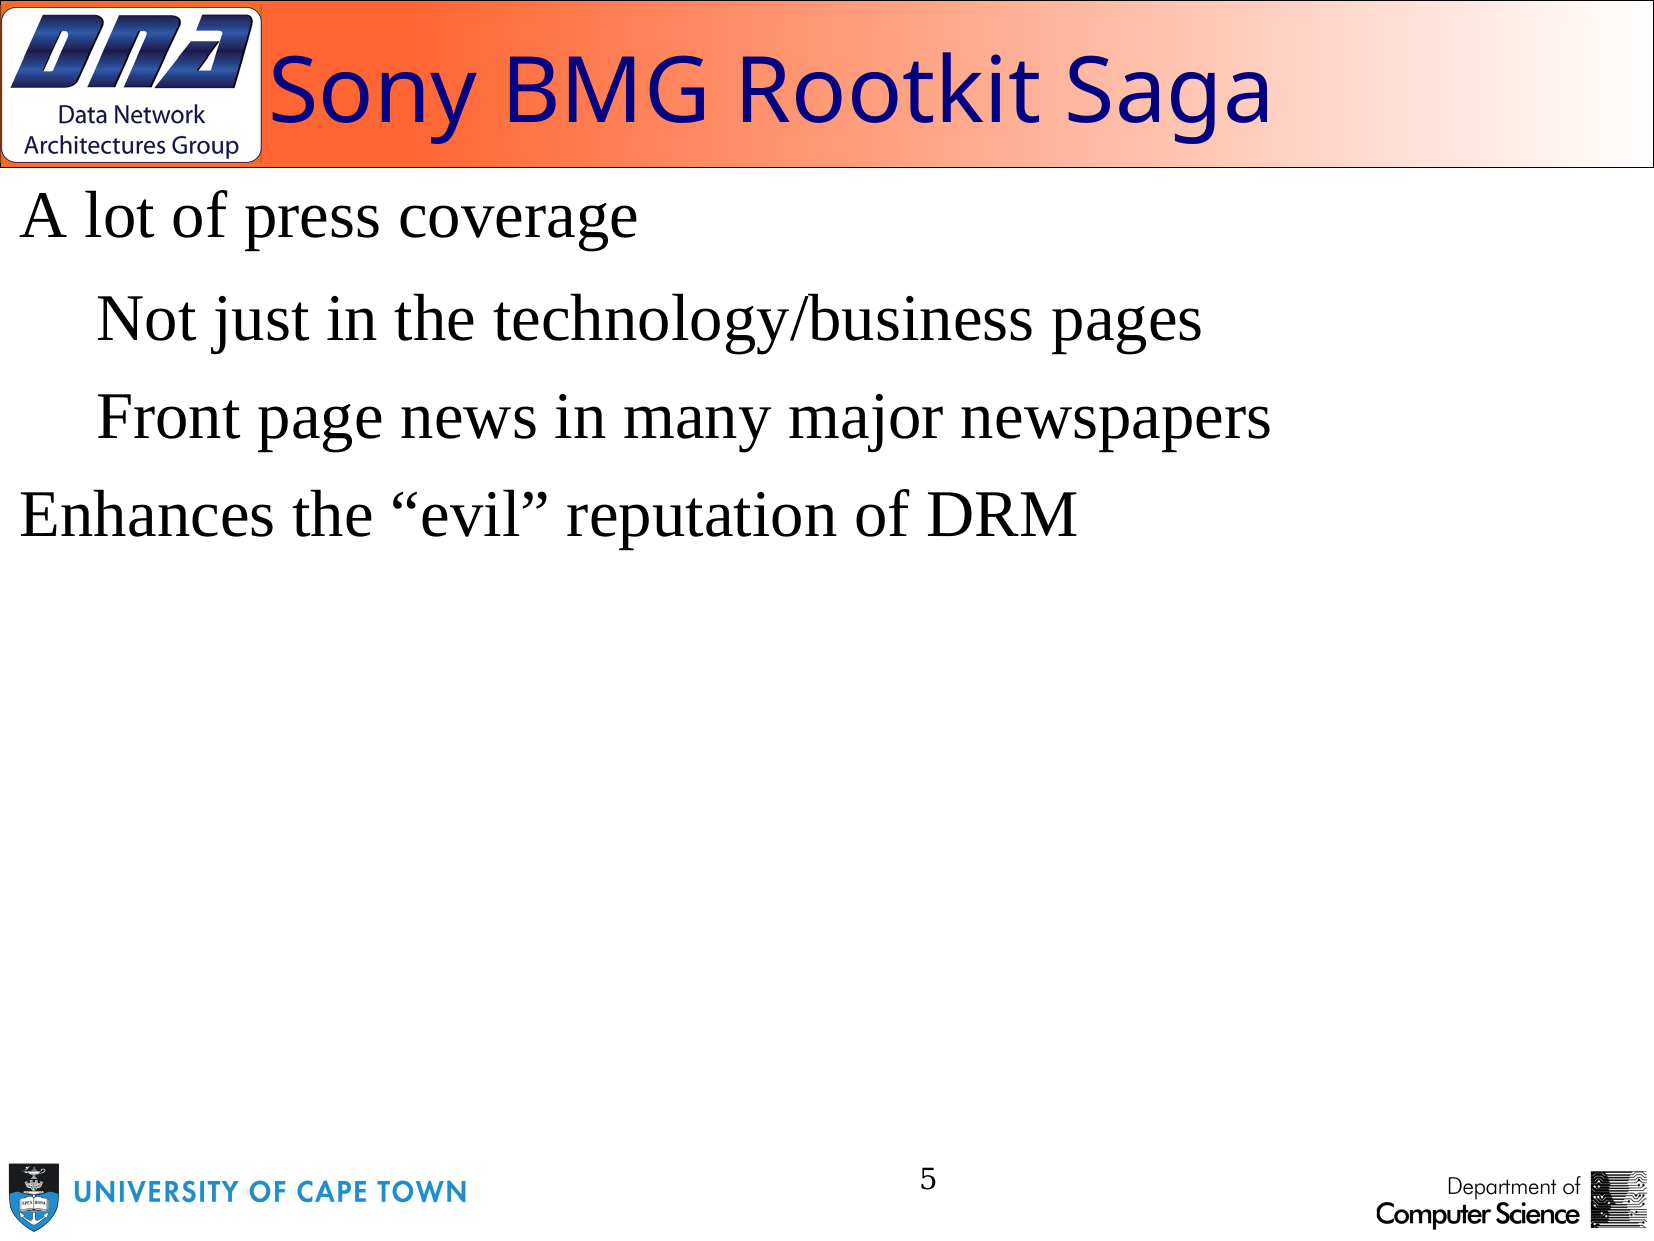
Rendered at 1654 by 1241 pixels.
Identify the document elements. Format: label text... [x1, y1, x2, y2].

title Sony BMG Rootkit Saga [268, 19, 1654, 155]
list A lot of press coverage Not just in the technology/business pages Front page news in many major newspapers Enhances the “evil” reputation of DRM [2, 177, 1654, 1138]
picture [1368, 1159, 1654, 1235]
picture [0, 5, 262, 163]
picture [5, 1159, 479, 1235]
